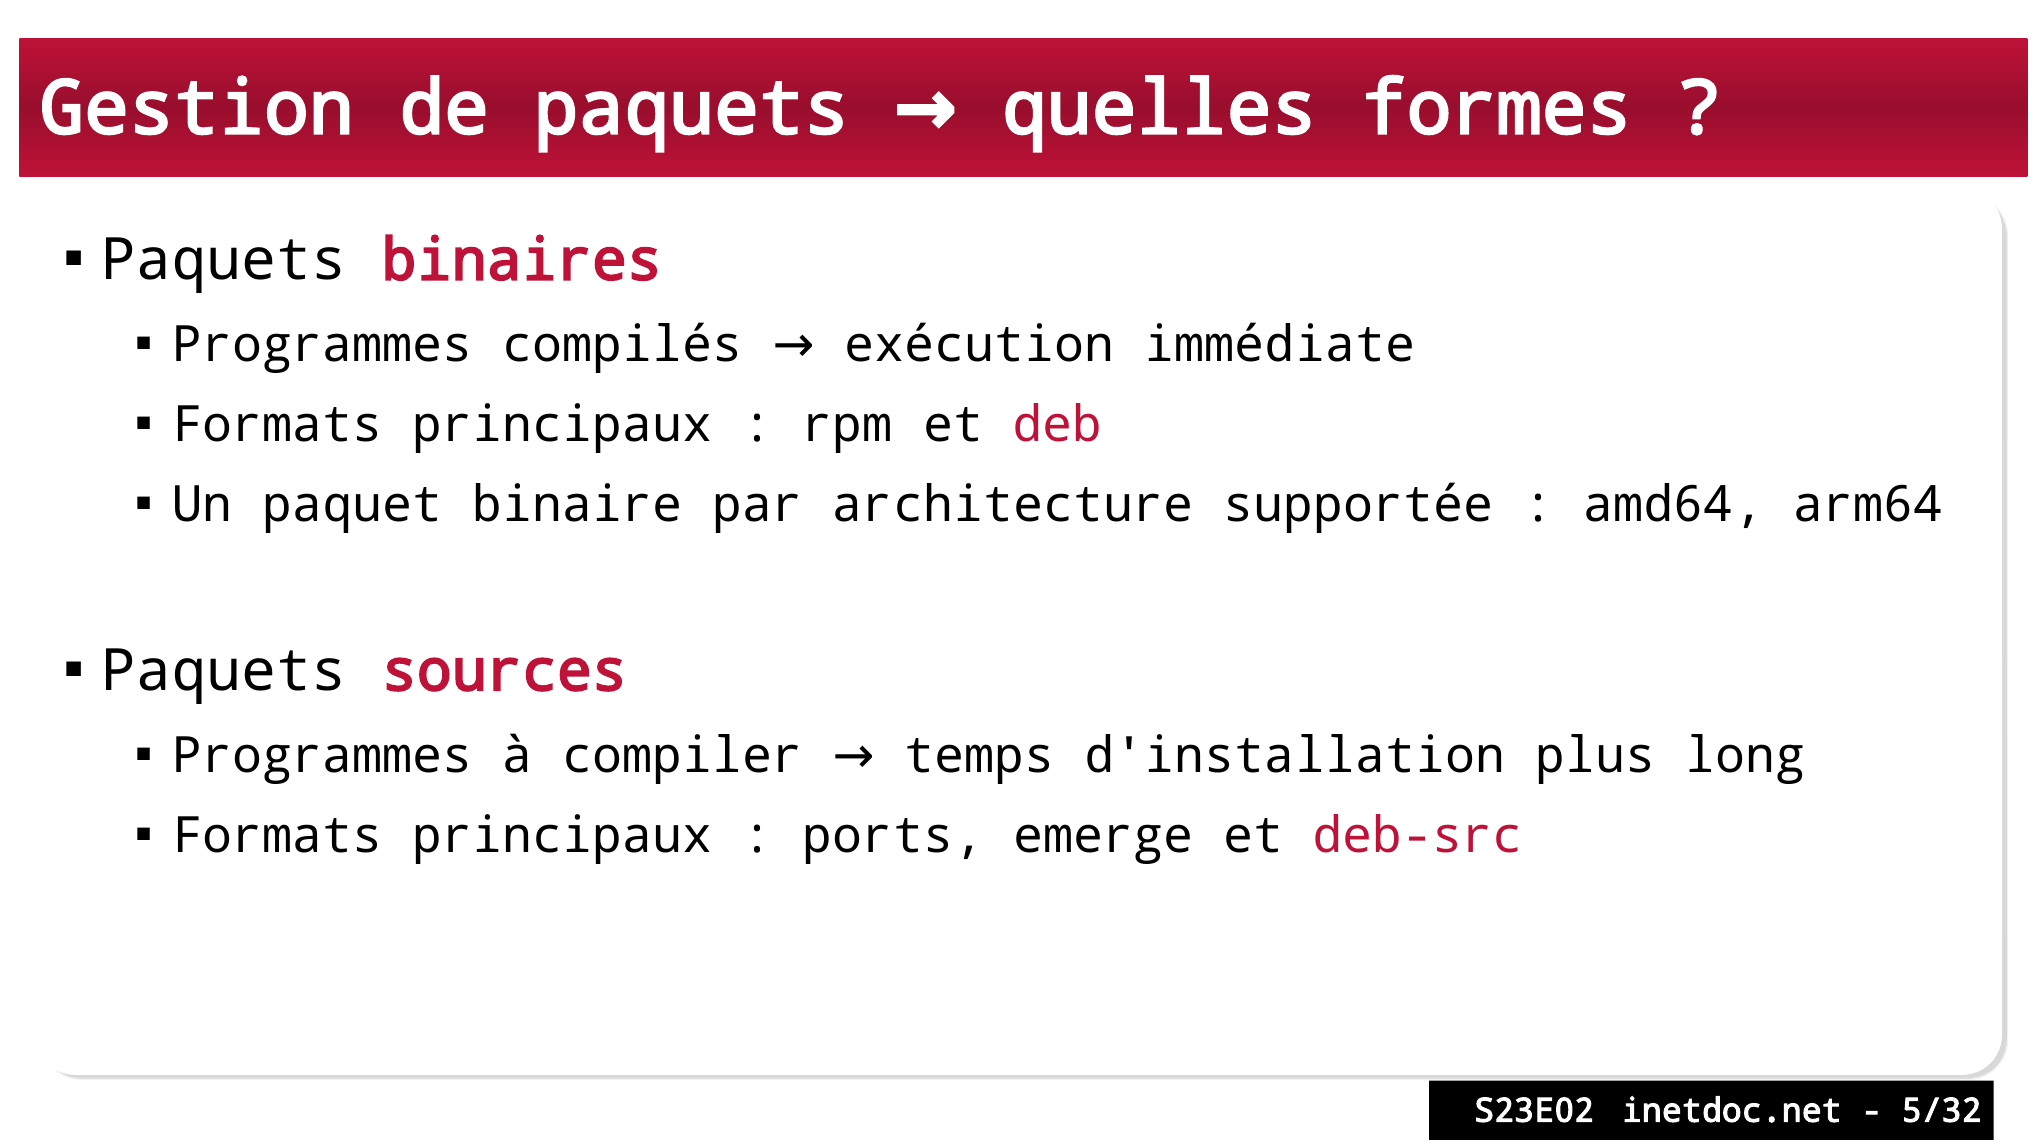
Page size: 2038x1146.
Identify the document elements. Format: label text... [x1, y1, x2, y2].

text_box S23E02 inetdoc.net - <numéro>/32 [1429, 1080, 1994, 1140]
text_box Paquets binaires Programmes compilés → exécution immédiate Formats principaux : rpm et deb Un paquet binaire par architecture supportée : amd64, arm64 Paquets sources Programmes à compiler → temps d'installation plus long Formats principaux : ports, emerge et deb-src [35, 188, 2003, 1075]
text_box Gestion de paquets → quelles formes ? [19, 38, 2028, 177]
